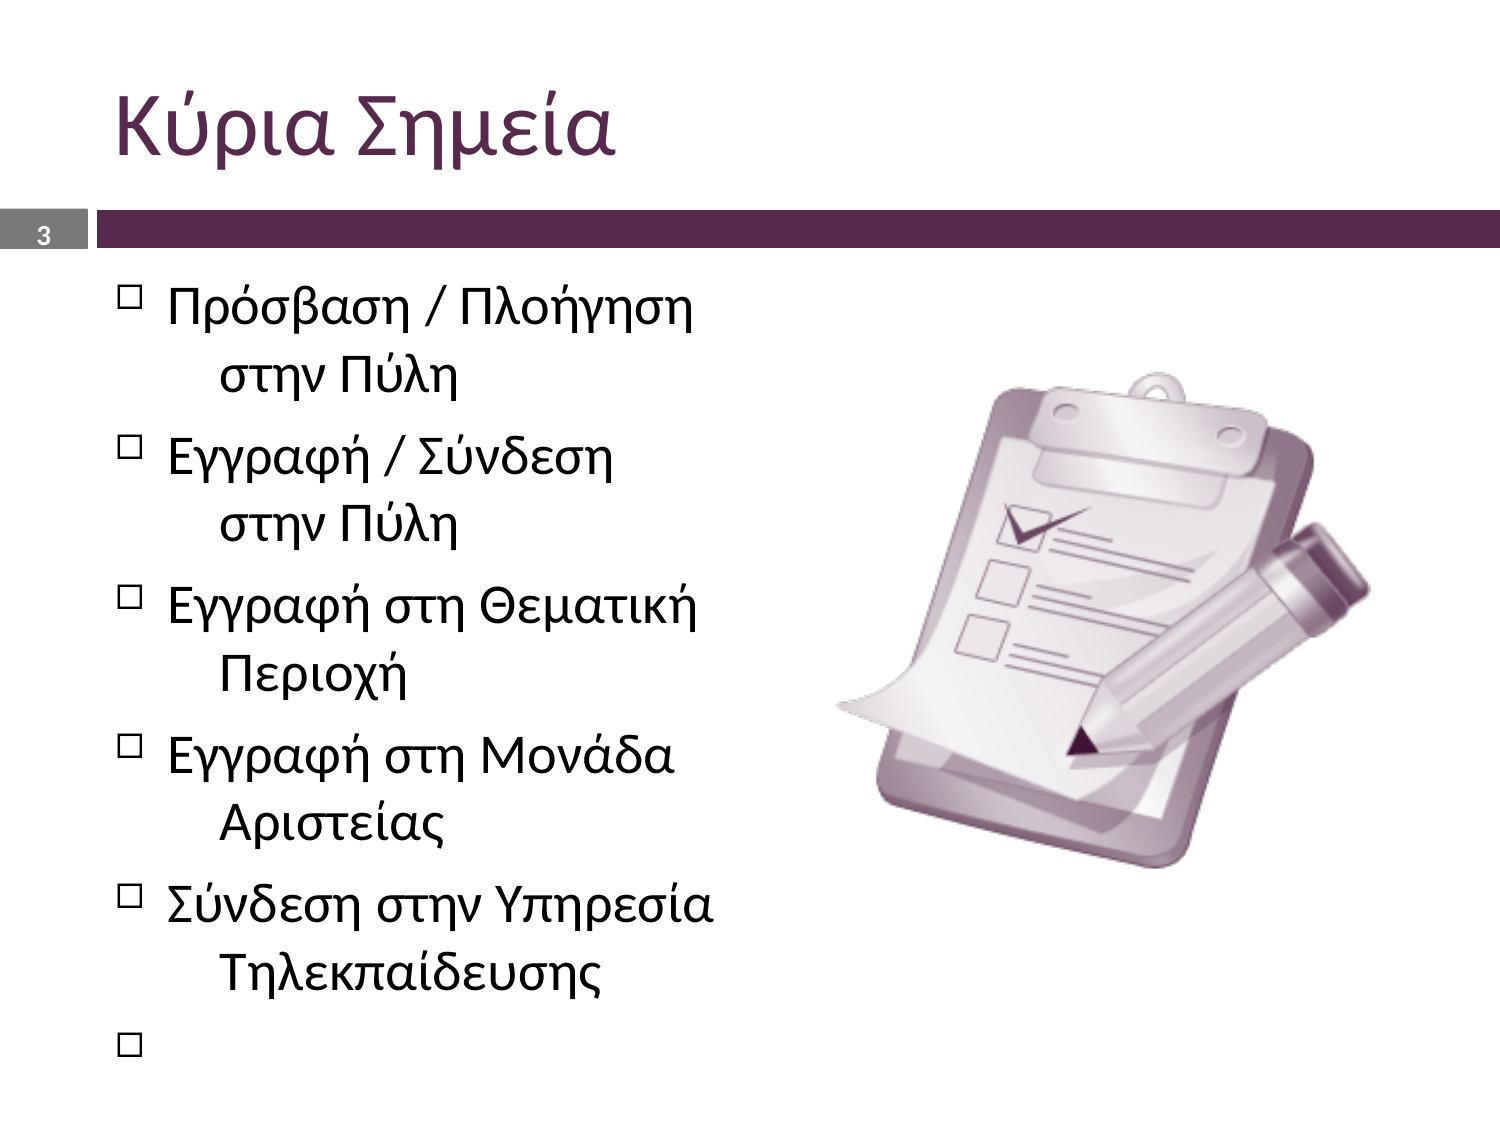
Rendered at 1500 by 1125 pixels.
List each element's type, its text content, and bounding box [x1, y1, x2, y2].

text_box [0, 208, 88, 249]
list Πρόσβαση / Πλοήγηση στην Πύλη Εγγραφή / Σύνδεση στην Πύλη Εγγραφή στη Θεματική Περιοχή Εγγραφή στη Μονάδα Αριστείας Σύνδεση στην Υπηρεσία Τηλεκπαίδευσης [99, 260, 738, 1011]
picture [793, 333, 1394, 934]
title Κύρια Σημεία [99, 37, 1438, 201]
